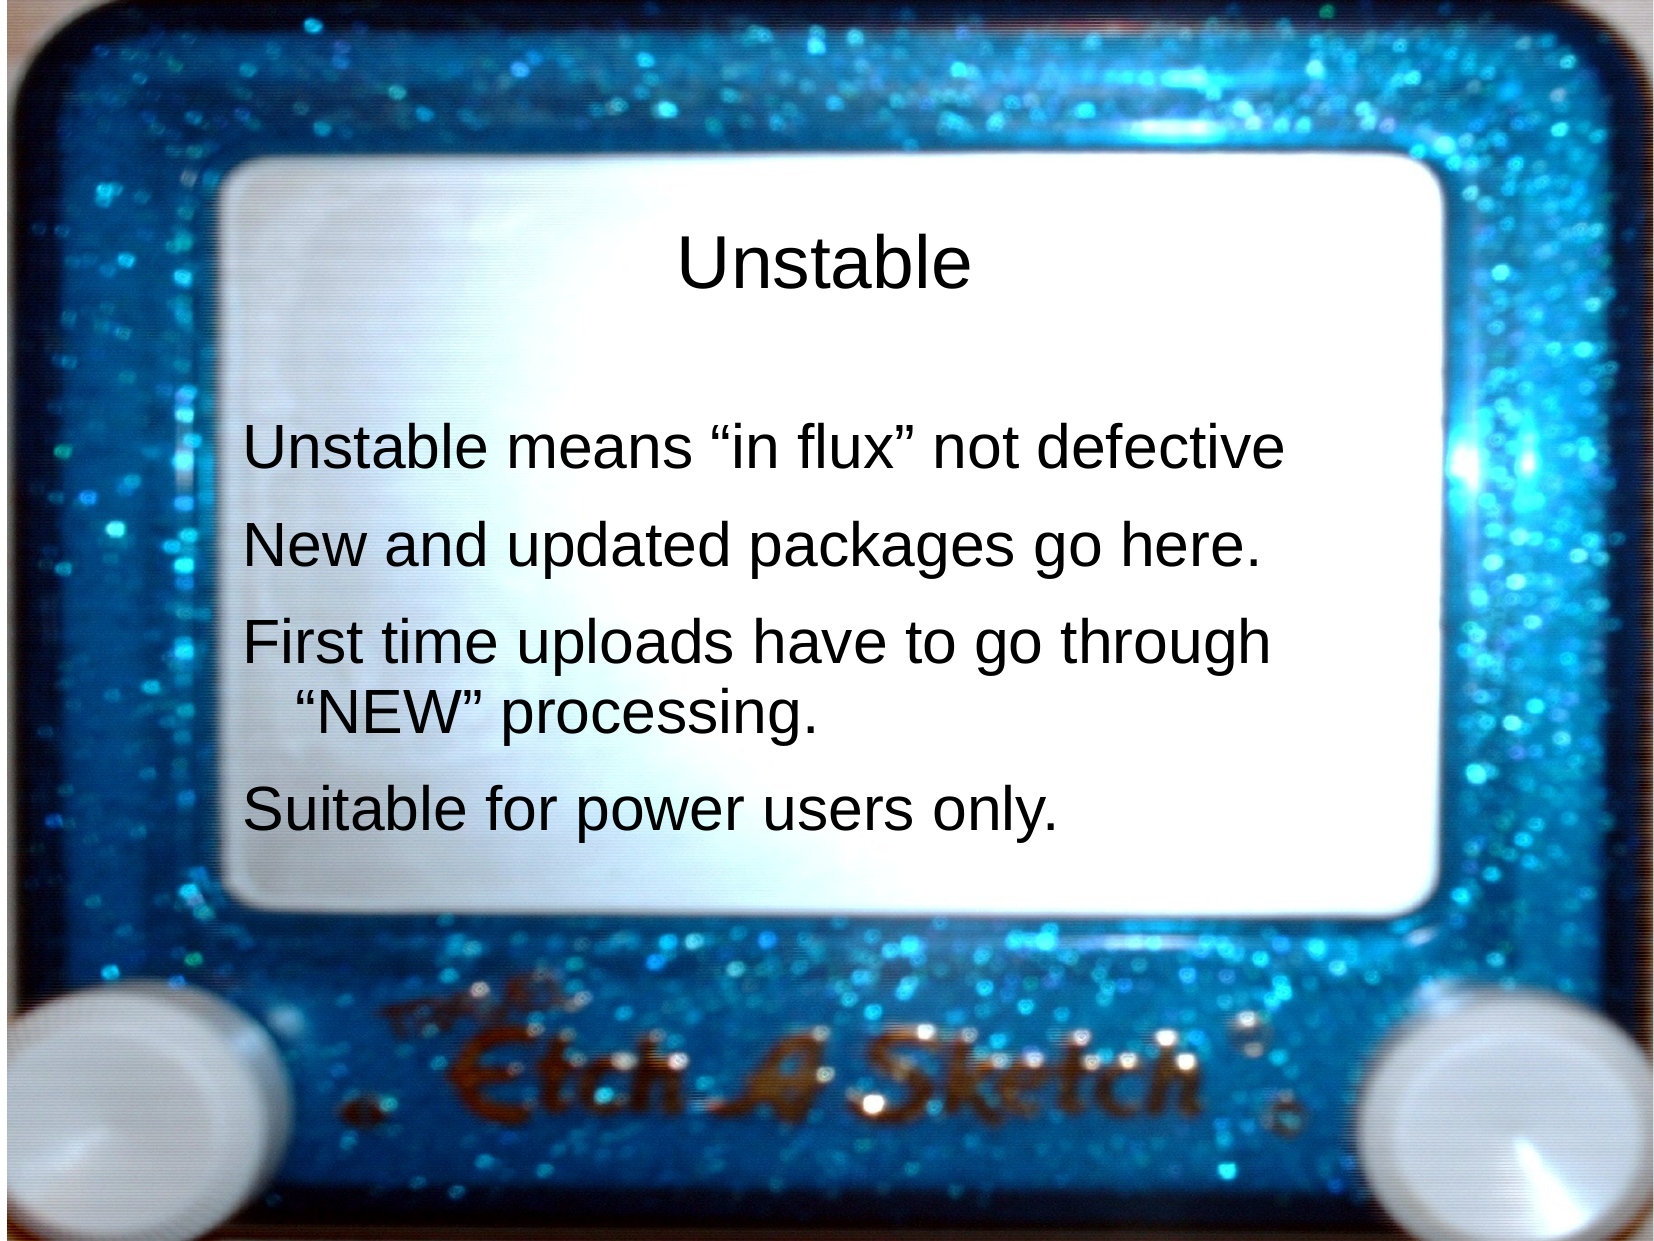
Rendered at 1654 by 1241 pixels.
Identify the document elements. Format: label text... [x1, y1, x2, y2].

picture [7, 0, 1654, 1241]
list Unstable means “in flux” not defective New and updated packages go here. First time uploads have to go through “NEW” processing. Suitable for power users only. [225, 412, 1426, 886]
title Unstable [225, 157, 1426, 368]
